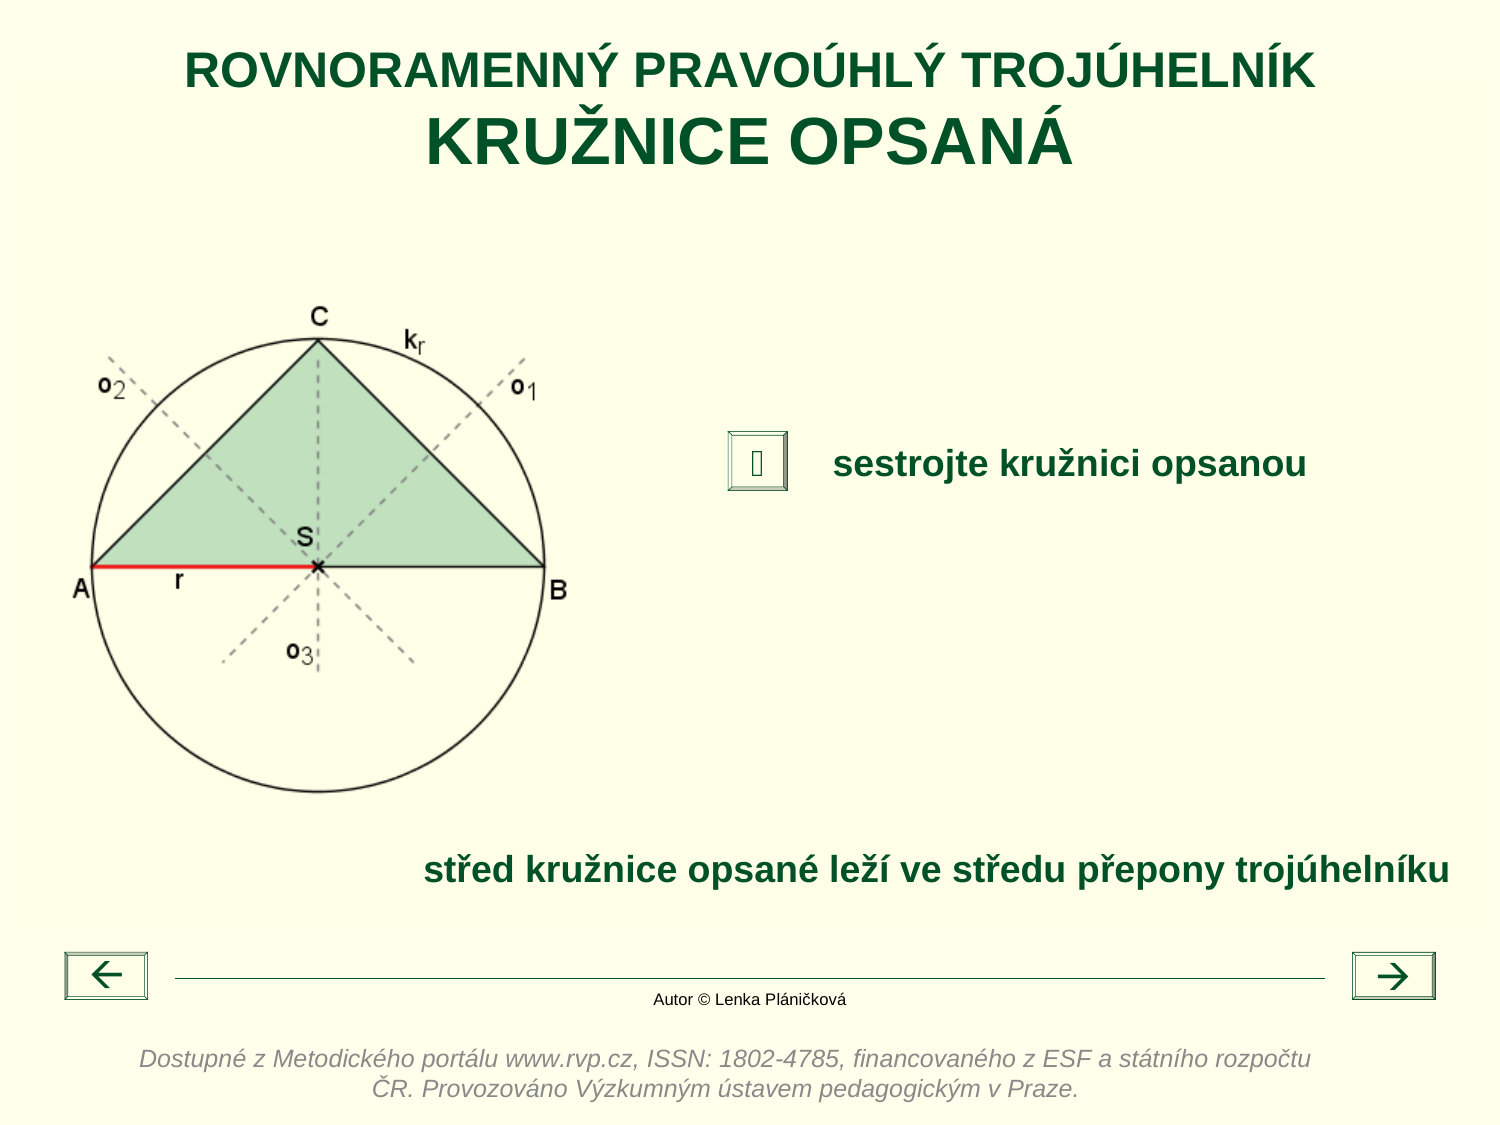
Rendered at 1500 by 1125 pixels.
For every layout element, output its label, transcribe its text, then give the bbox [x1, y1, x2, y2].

text_box  [732, 436, 783, 486]
text_box ROVNORAMENNÝ PRAVOÚHLÝ TROJÚHELNÍK KRUŽNICE OPSANÁ [22, 31, 1479, 185]
text_box  [1356, 956, 1432, 996]
text_box  [68, 956, 144, 996]
text_box Dostupné z Metodického portálu www.rvp.cz, ISSN: 1802-4785, financovaného z ESF a státního rozpočtu ČR. Provozováno Výzkumným ústavem pedagogickým v Praze. [105, 1042, 1348, 1103]
picture [17, 80, 1494, 928]
text_box Autor © Lenka Pláničková [171, 981, 1329, 1017]
text_box střed kružnice opsané leží ve středu přepony trojúhelníku [408, 837, 1482, 895]
text_box sestrojte kružnici opsanou [817, 431, 1387, 493]
